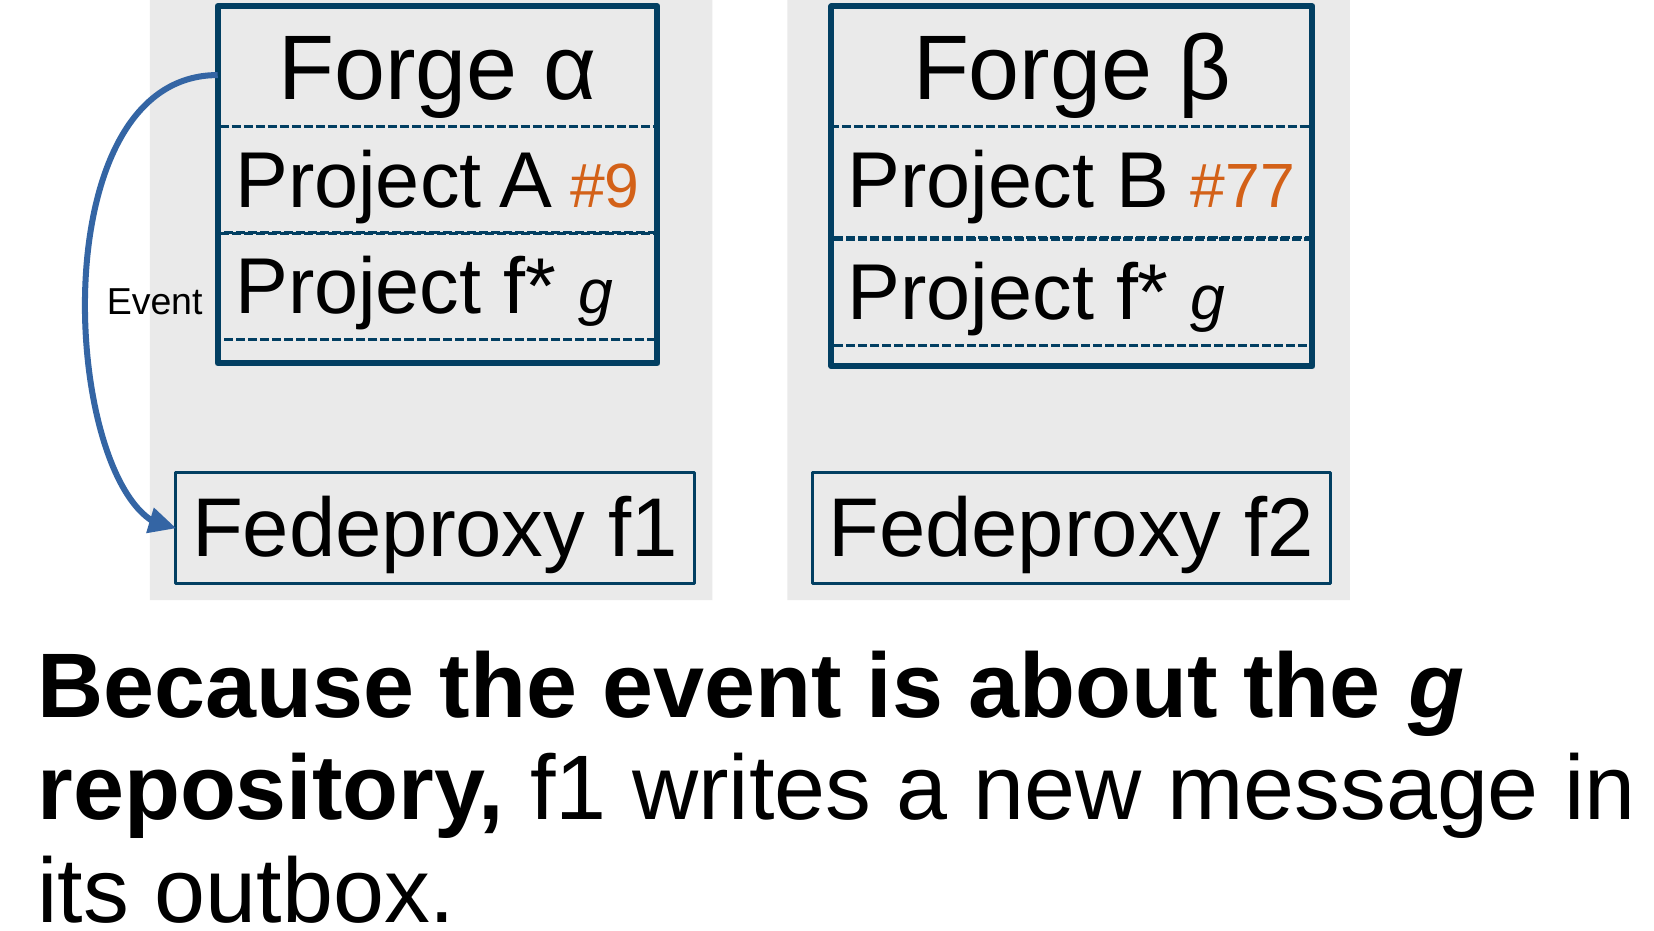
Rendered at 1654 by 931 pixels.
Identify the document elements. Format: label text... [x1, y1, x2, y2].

text_box Forge α [217, 6, 658, 364]
text_box Fedeproxy f2 [812, 472, 1331, 584]
text_box Forge β [831, 6, 1313, 126]
text_box Project B #77 [831, 126, 1312, 238]
text_box [787, 0, 1350, 601]
title Because the event is about the g repository, f1 writes a new message in its outbox. [37, 634, 1650, 931]
text_box Fedeproxy f1 [175, 472, 695, 584]
text_box Project f* g [831, 238, 1313, 346]
text_box Project f* g [219, 233, 656, 340]
text_box Project A #9 [219, 126, 657, 233]
text_box Forge β [831, 346, 1313, 367]
text_box [149, 0, 713, 601]
